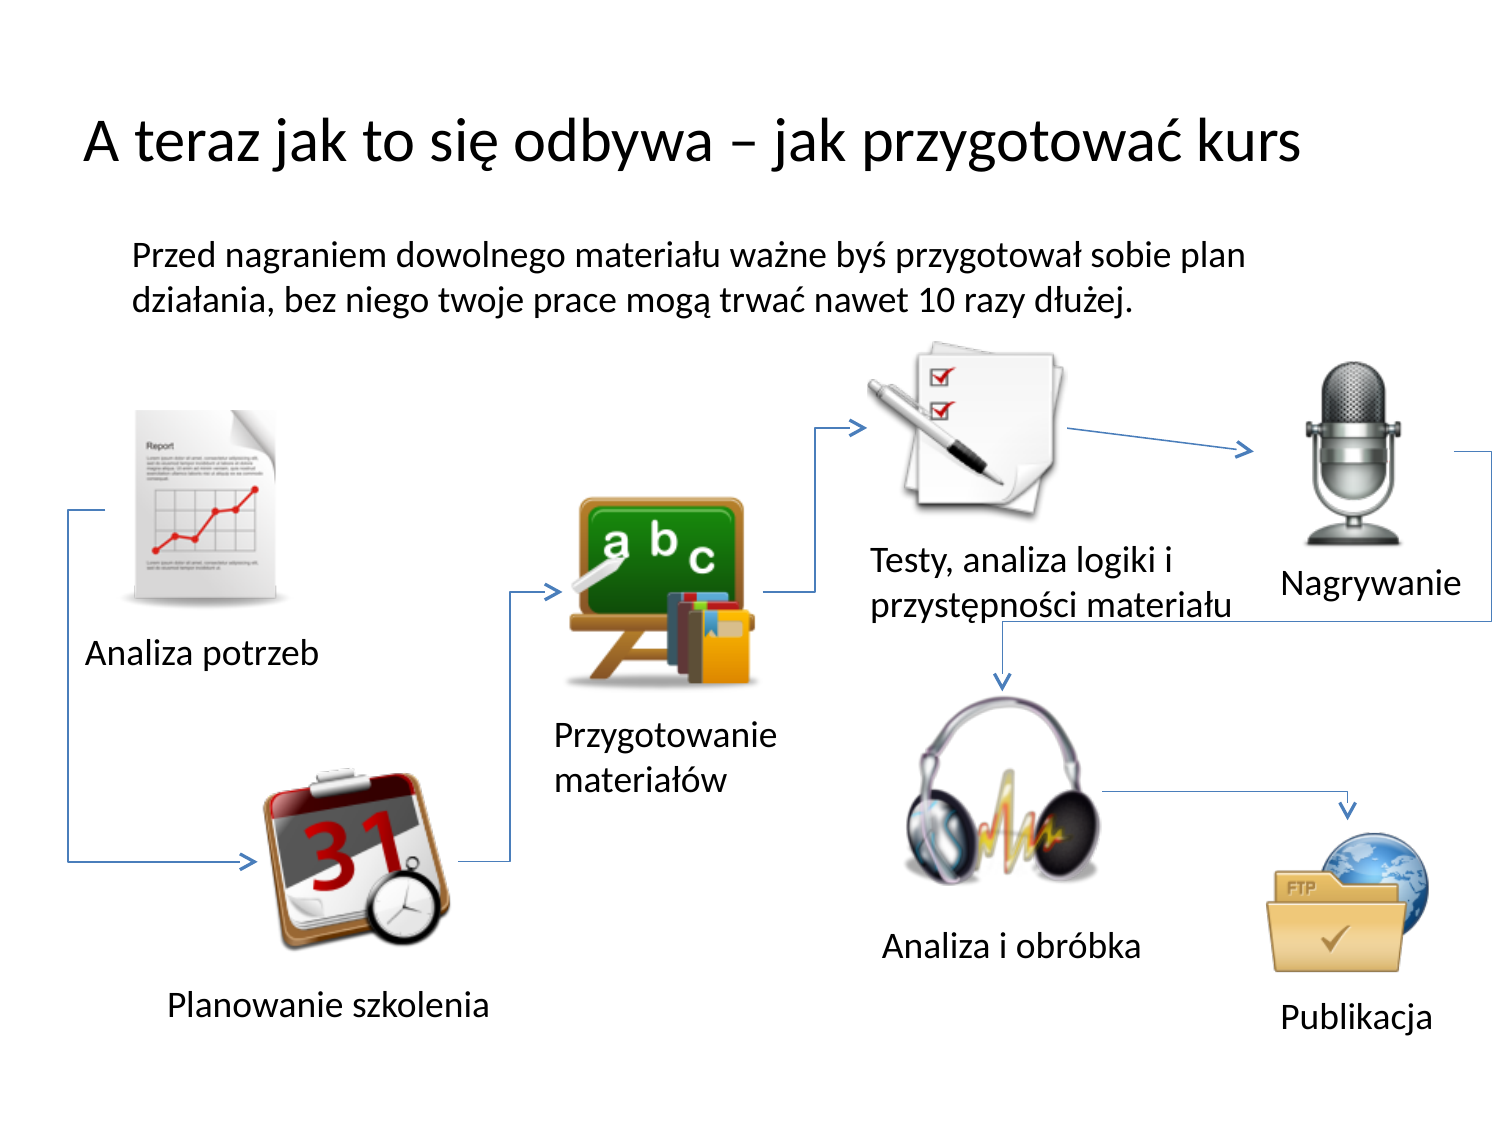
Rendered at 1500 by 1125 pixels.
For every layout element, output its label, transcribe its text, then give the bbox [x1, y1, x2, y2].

picture [1265, 820, 1430, 984]
picture [867, 328, 1068, 527]
text_box Analiza potrzeb [70, 621, 504, 681]
text_box Publikacja [1265, 984, 1500, 1045]
picture [902, 691, 1103, 892]
picture [562, 492, 763, 693]
picture [1253, 351, 1454, 552]
text_box Nagrywanie [1265, 550, 1491, 611]
text_box Analiza i obróbka [867, 913, 1265, 974]
text_box Przygotowanie materiałów [538, 703, 902, 808]
text_box Przed nagraniem dowolnego materiału ważne byś przygotował sobie plan działania, bez niego twoje prace mogą trwać nawet 10 razy dłużej. [117, 222, 1383, 328]
text_box Nagrywanie [1492, 550, 1500, 611]
text_box A teraz jak to się odbywa – jak przygotować kurs [69, 91, 1383, 182]
picture [257, 761, 458, 962]
picture [105, 410, 306, 611]
text_box Testy, analiza logiki i przystępności materiału [1003, 622, 1289, 633]
text_box Planowanie szkolenia [152, 972, 586, 1033]
text_box Testy, analiza logiki i przystępności materiału [855, 527, 1289, 633]
